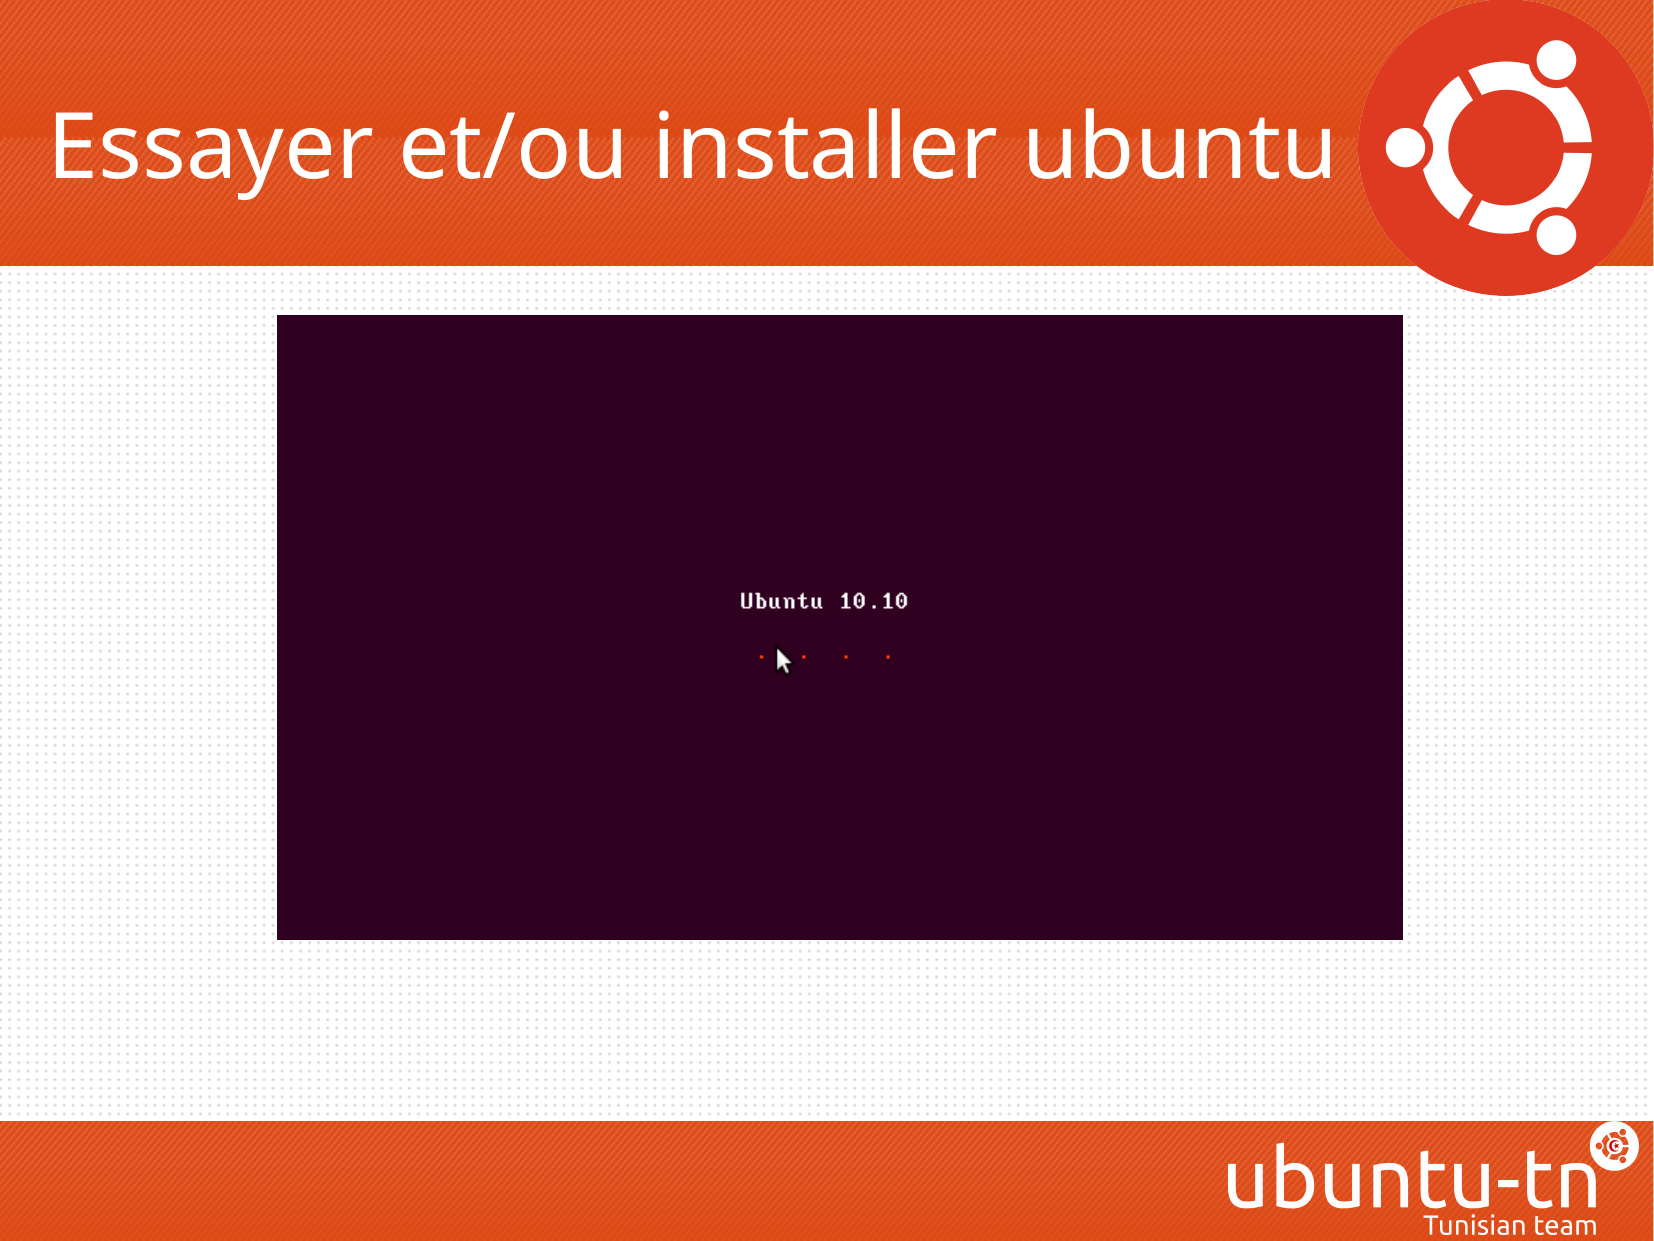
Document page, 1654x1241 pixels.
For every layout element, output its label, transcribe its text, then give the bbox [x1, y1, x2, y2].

picture [0, 0, 1654, 1241]
title Essayer et/ou installer ubuntu [29, 36, 1359, 250]
